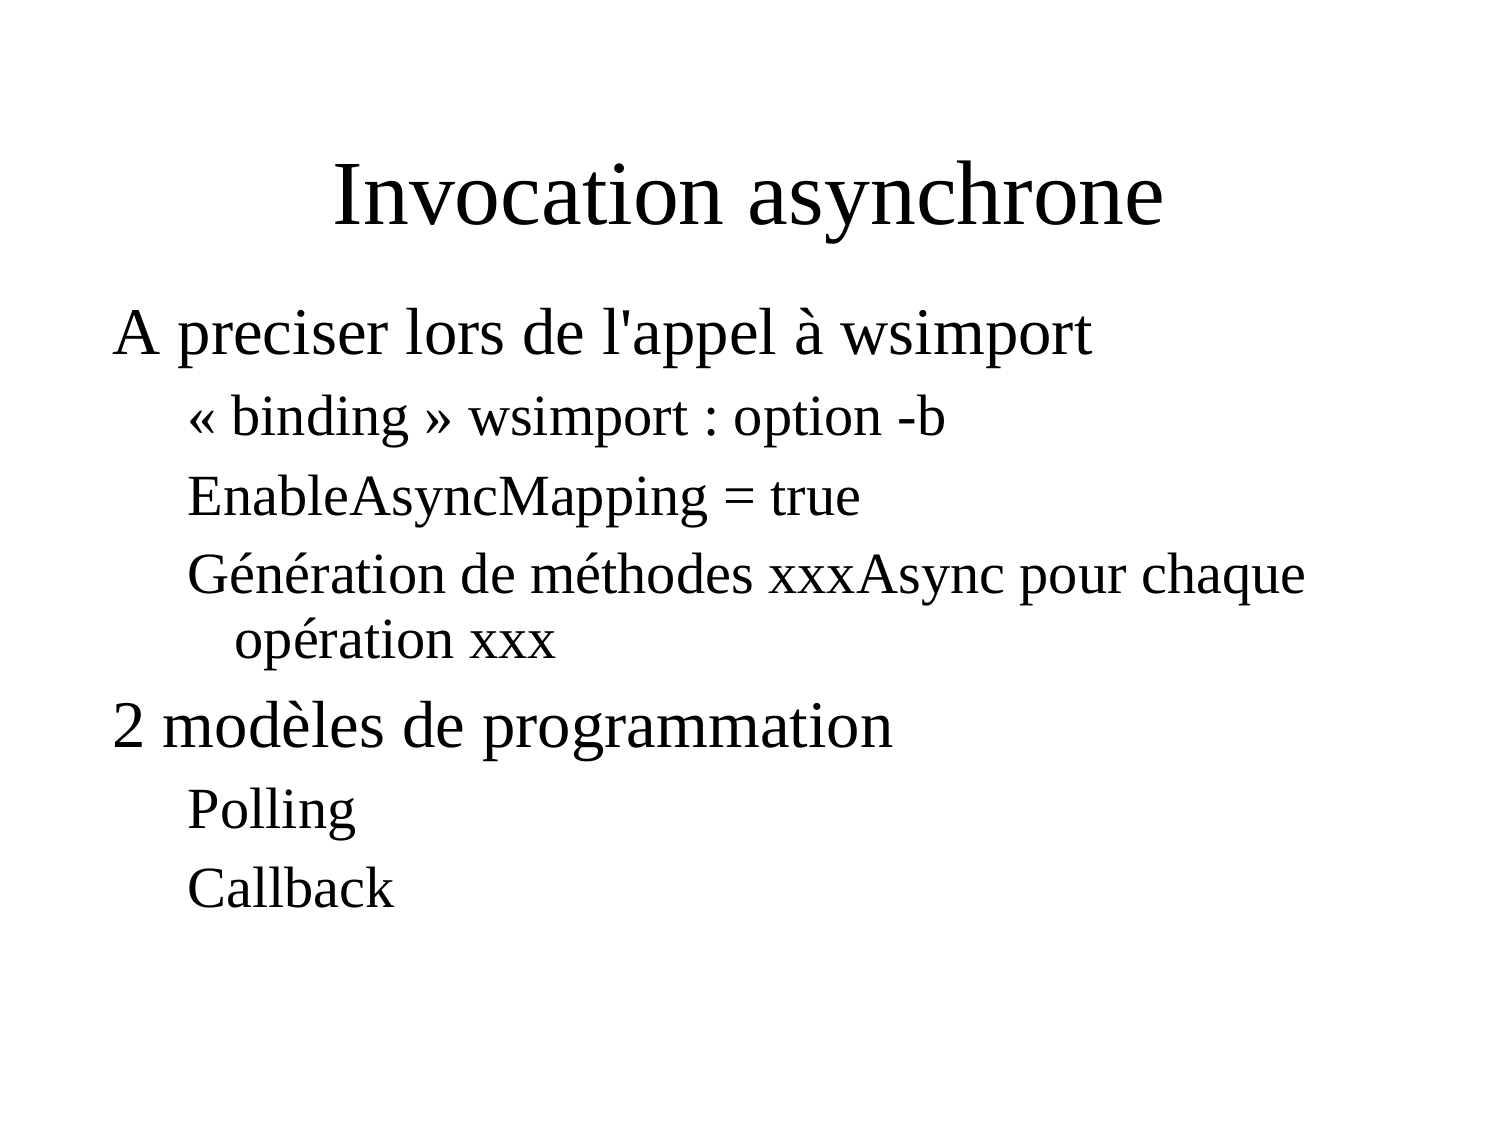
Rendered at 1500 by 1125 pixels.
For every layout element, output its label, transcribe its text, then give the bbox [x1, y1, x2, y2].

title Invocation asynchrone [112, 107, 1388, 281]
list A preciser lors de l'appel à wsimport « binding » wsimport : option -b EnableAsyncMapping = true Génération de méthodes xxxAsync pour chaque opération xxx 2 modèles de programmation Polling Callback [112, 295, 1388, 970]
